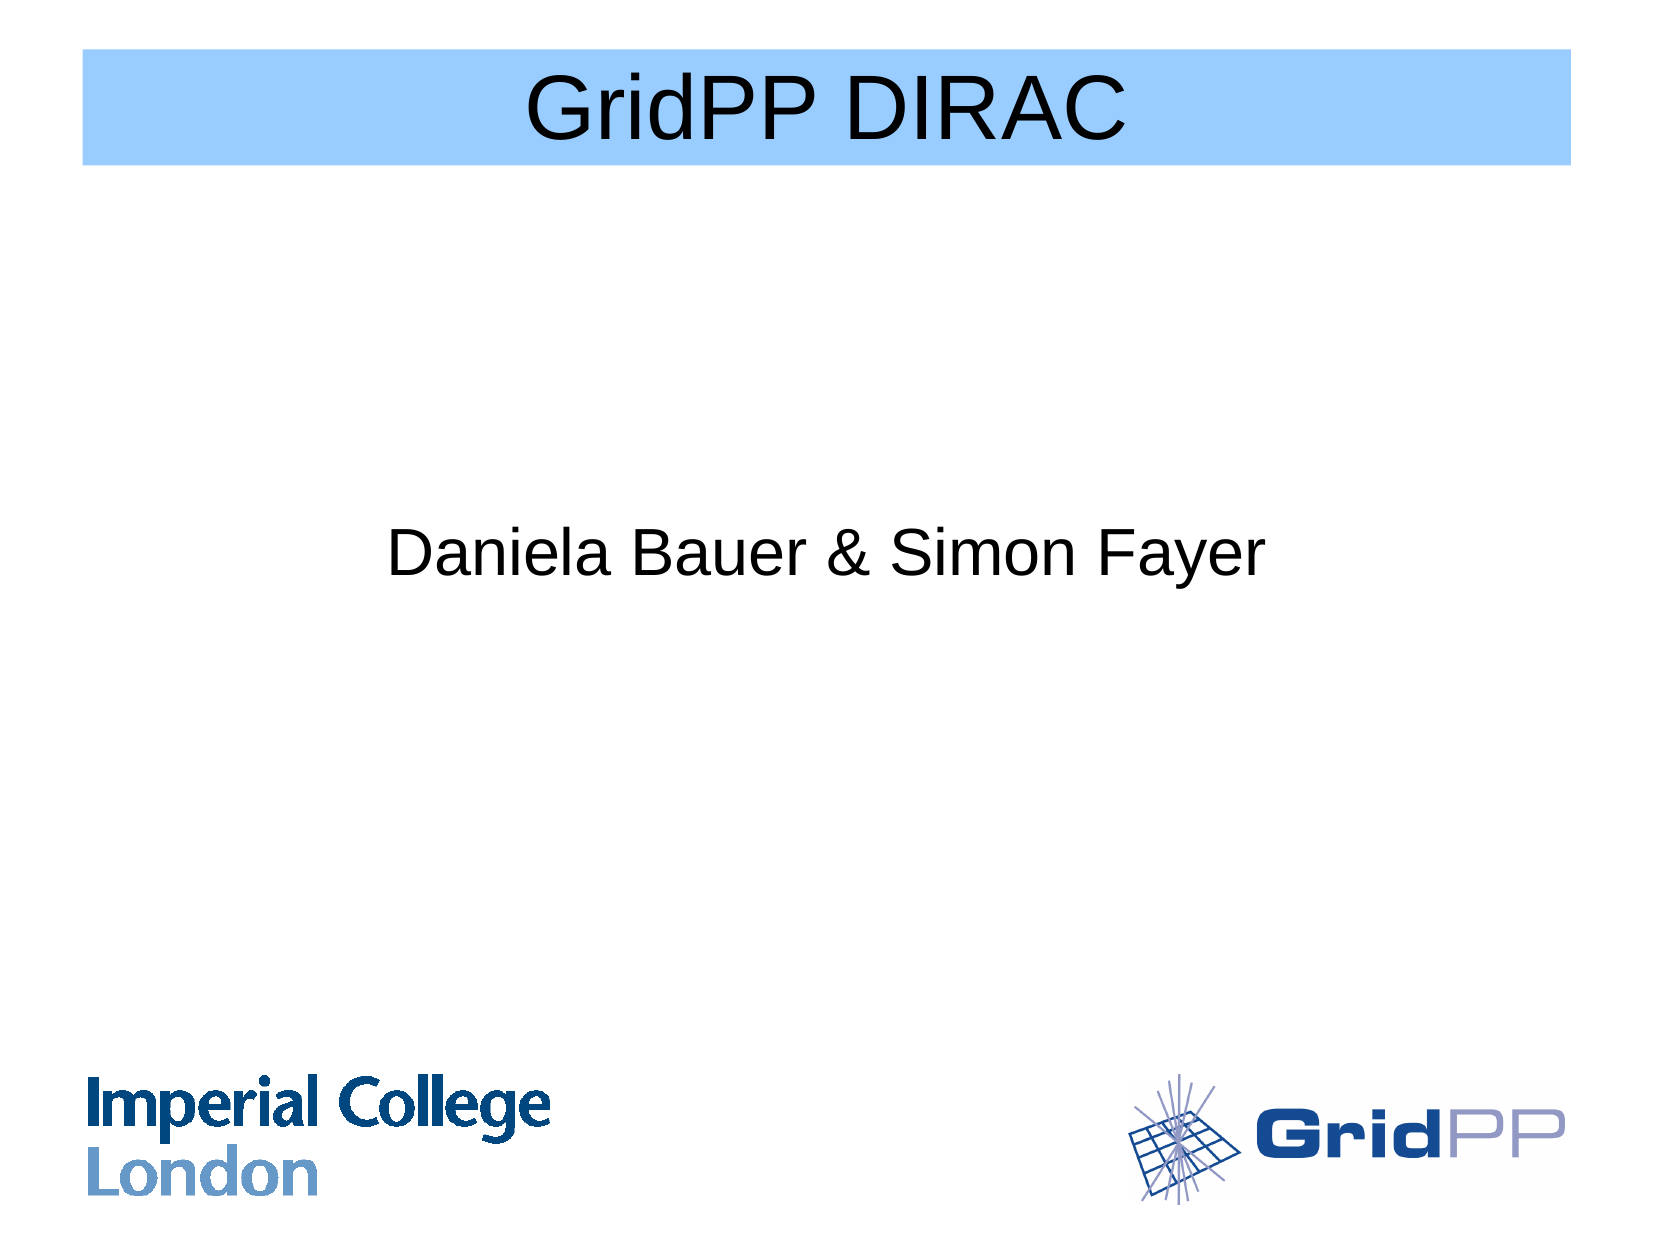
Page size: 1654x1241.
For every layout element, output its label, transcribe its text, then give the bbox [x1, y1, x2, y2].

picture [1128, 1074, 1565, 1205]
title GridPP DIRAC [82, 49, 1571, 166]
picture [88, 1074, 550, 1196]
text_box Daniela Bauer & Simon Fayer [371, 507, 1283, 598]
